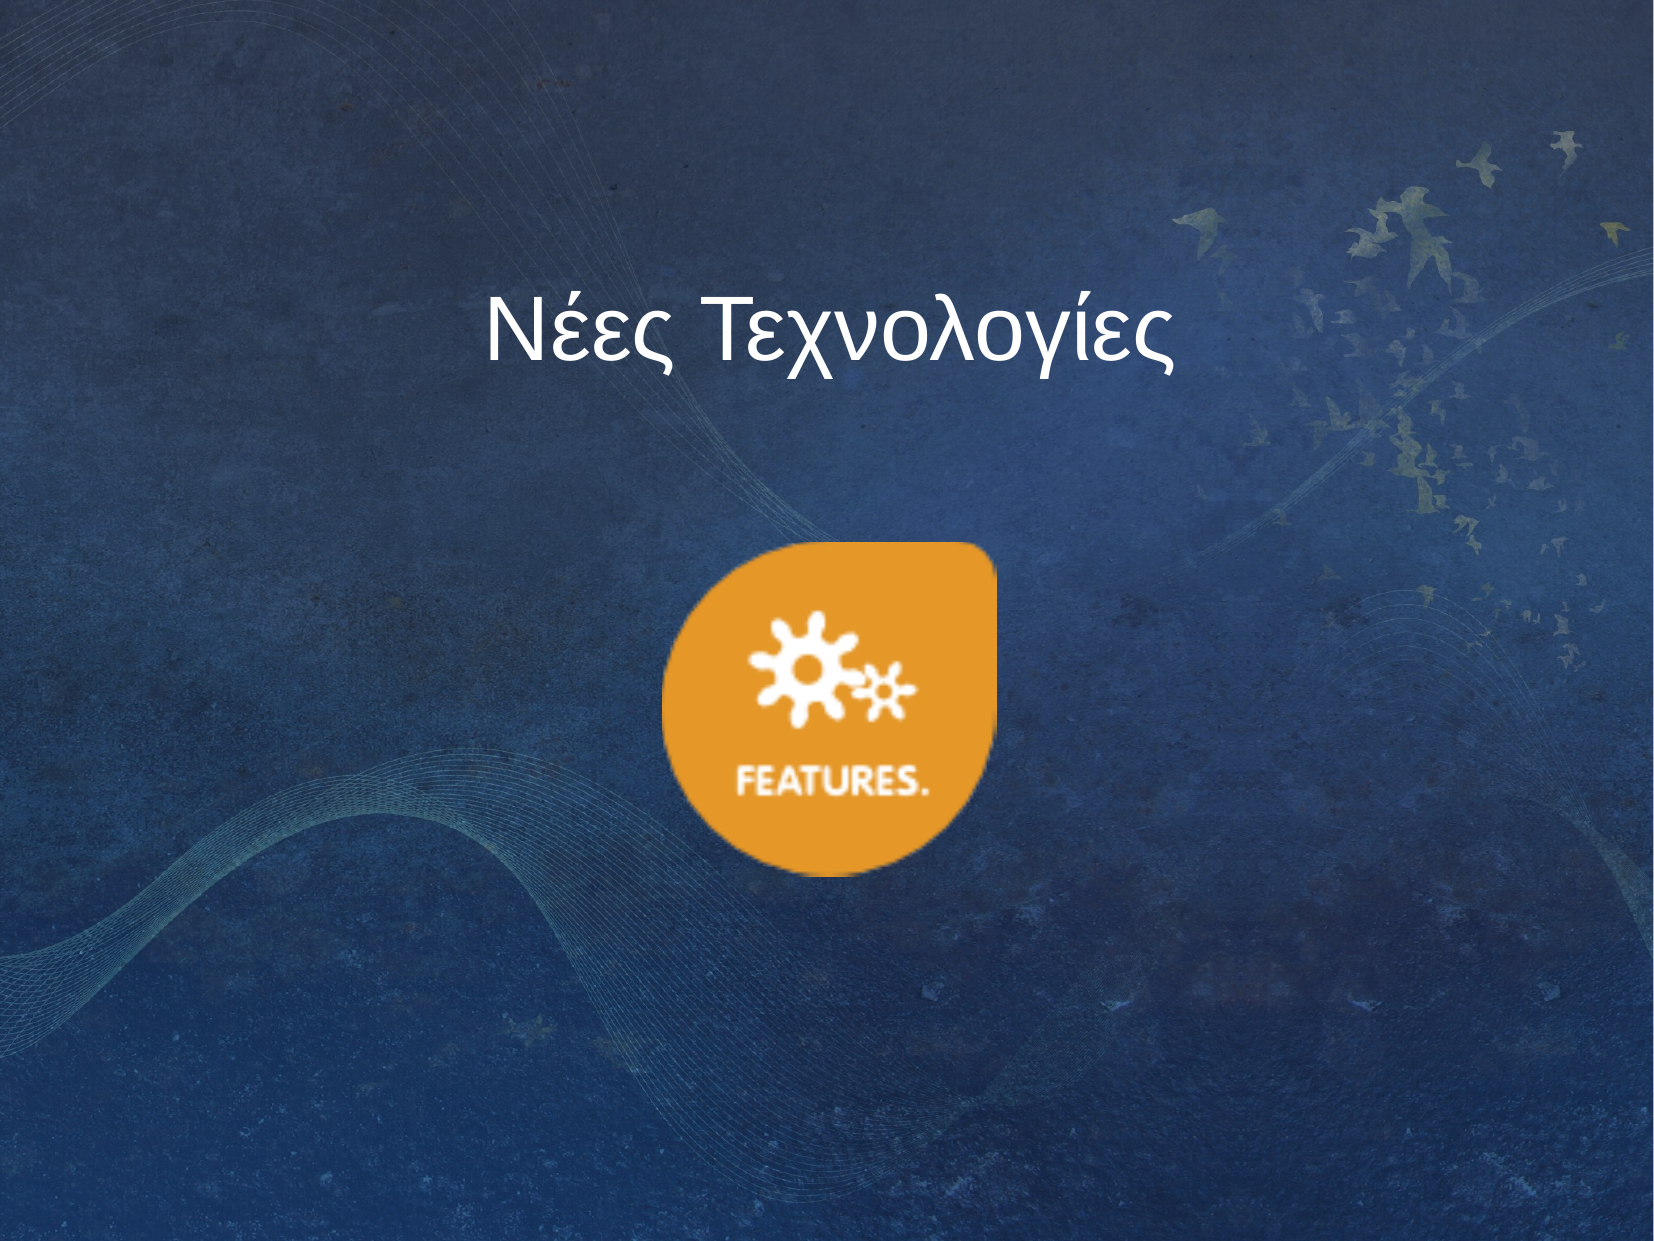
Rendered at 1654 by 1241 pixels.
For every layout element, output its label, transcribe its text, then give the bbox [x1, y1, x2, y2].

picture [0, 0, 1654, 1241]
title Νέες Τεχνολογίες [86, 225, 1576, 433]
